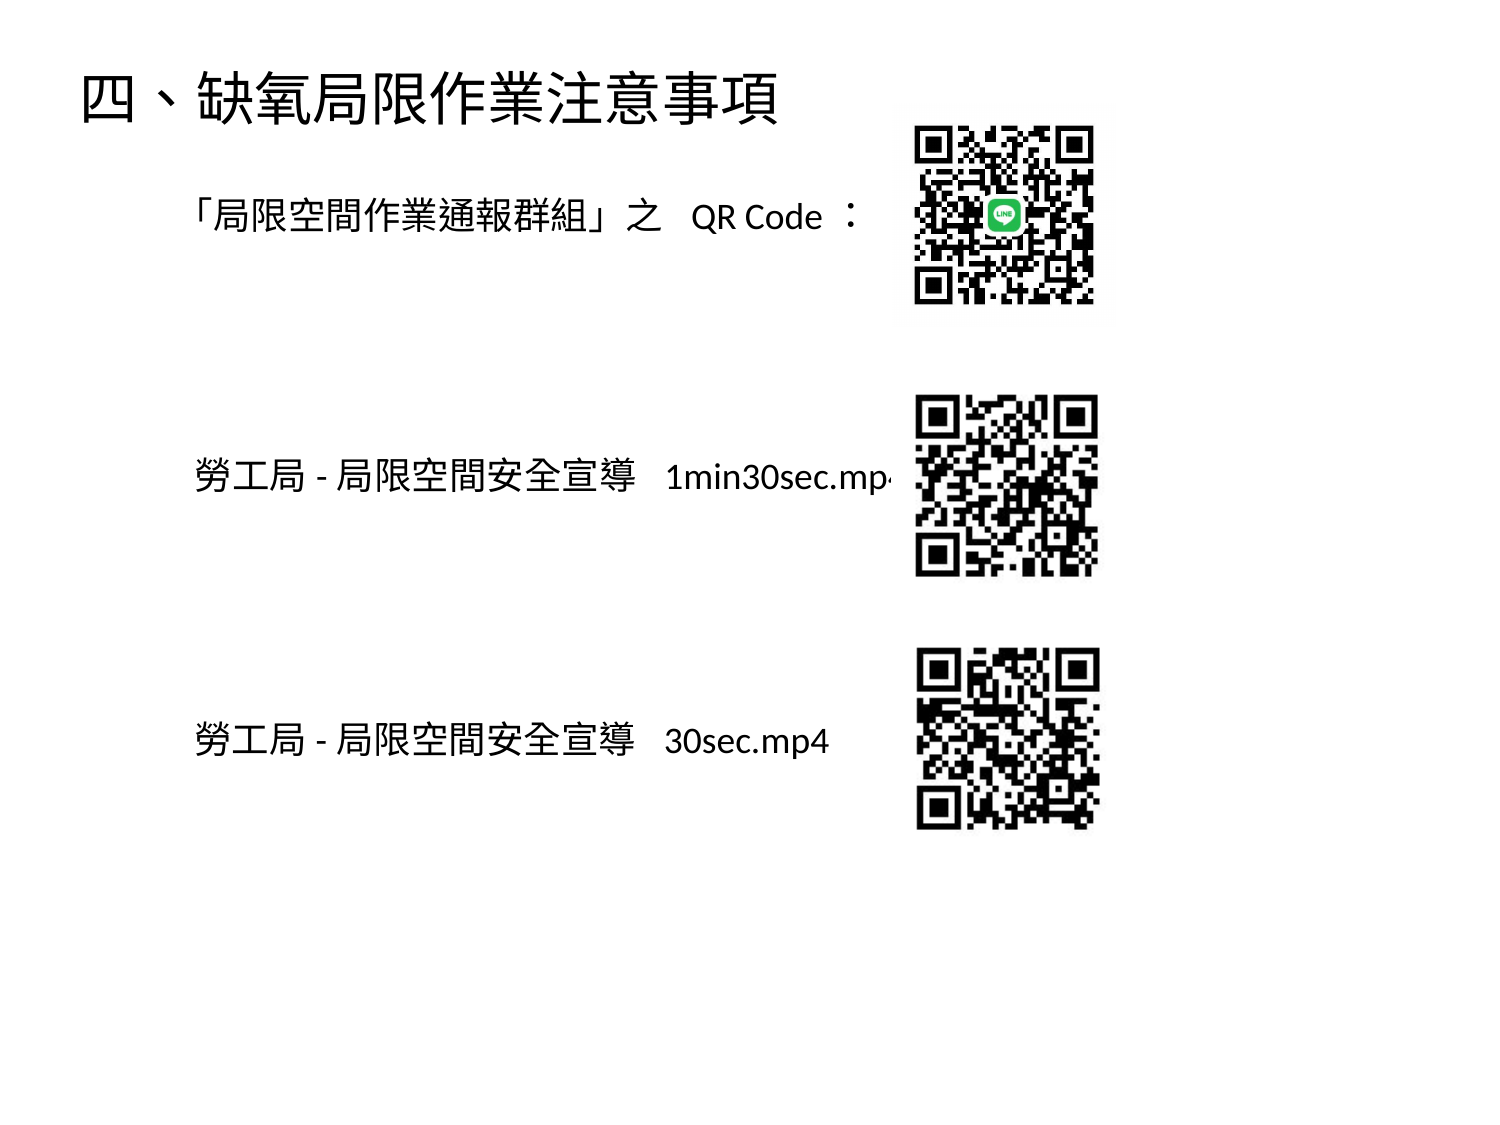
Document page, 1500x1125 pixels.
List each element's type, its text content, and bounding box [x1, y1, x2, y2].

text_box 勞工局-局限空間安全宣導 30sec.mp4 [179, 708, 845, 769]
text_box 四、缺氧局限作業注意事項 [64, 54, 1412, 140]
text_box 「局限空間作業通報群組」之 QR Code： [160, 184, 885, 245]
picture [892, 103, 1116, 327]
picture [892, 623, 1125, 855]
picture [891, 370, 1123, 602]
text_box 勞工局-局限空間安全宣導 1min30sec.mp4 [179, 445, 891, 505]
